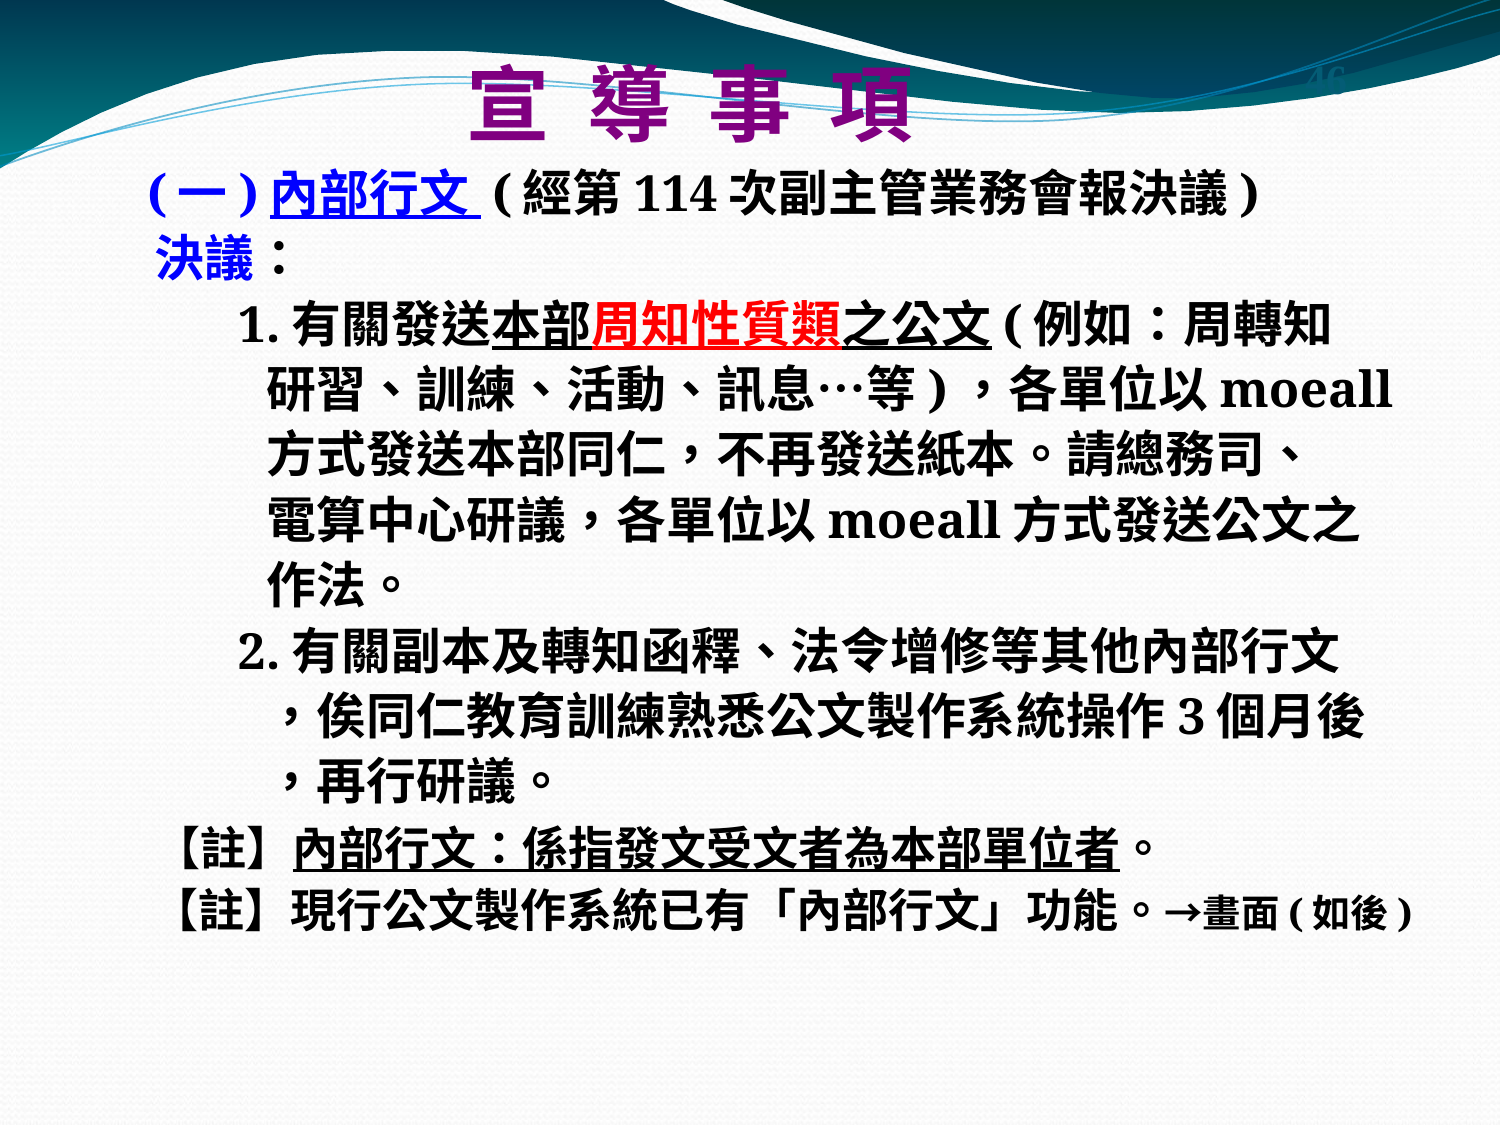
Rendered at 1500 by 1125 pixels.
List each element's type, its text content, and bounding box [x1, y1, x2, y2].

text_box [1305, 42, 1431, 103]
list (一)內部行文 (經第114次副主管業務會報決議) 決議： 1.有關發送本部周知性質類之公文(例如：周轉知 研習、訓練、活動、訊息…等)，各單位以moeall 方式發送本部同仁，不再發送紙本。請總務司、 電算中心研議，各單位以moeall方式發送公文之 作法。 2.有關副本及轉知函釋、法令增修等其他內部行文 ，俟同仁教育訓練熟悉公文製作系統操作3個月後 ，再行研議。 【註】內部行文：係指發文受文者為本部單位者。 【註】現行公文製作系統已有「內部行文」功能。→畫面(如後) [64, 160, 1471, 1083]
title 宣 導 事 項 [466, 42, 1081, 153]
